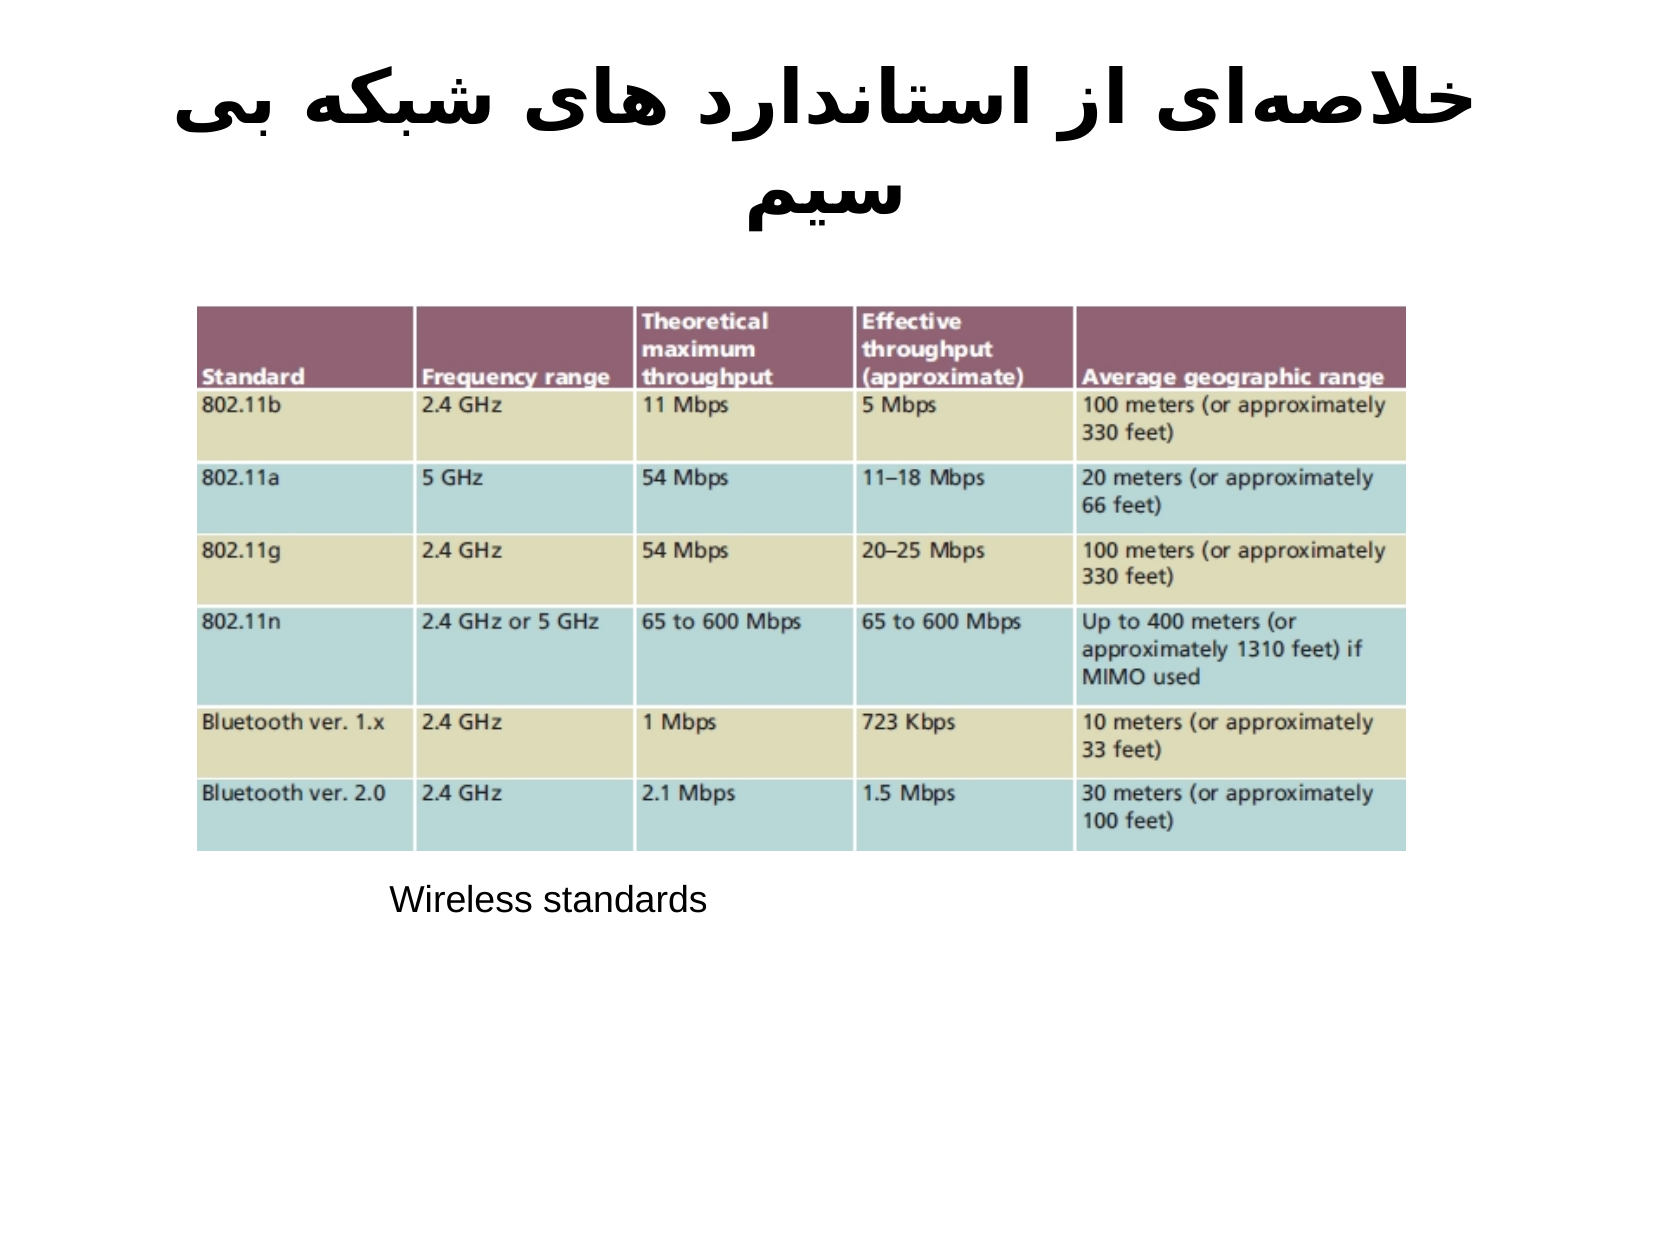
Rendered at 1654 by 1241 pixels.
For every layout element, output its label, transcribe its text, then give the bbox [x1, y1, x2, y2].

title خلاصه‌ای از استاندارد های شبکه بی سیم [150, 45, 1501, 233]
picture [197, 305, 1406, 851]
text_box Wireless standards [172, 867, 723, 929]
